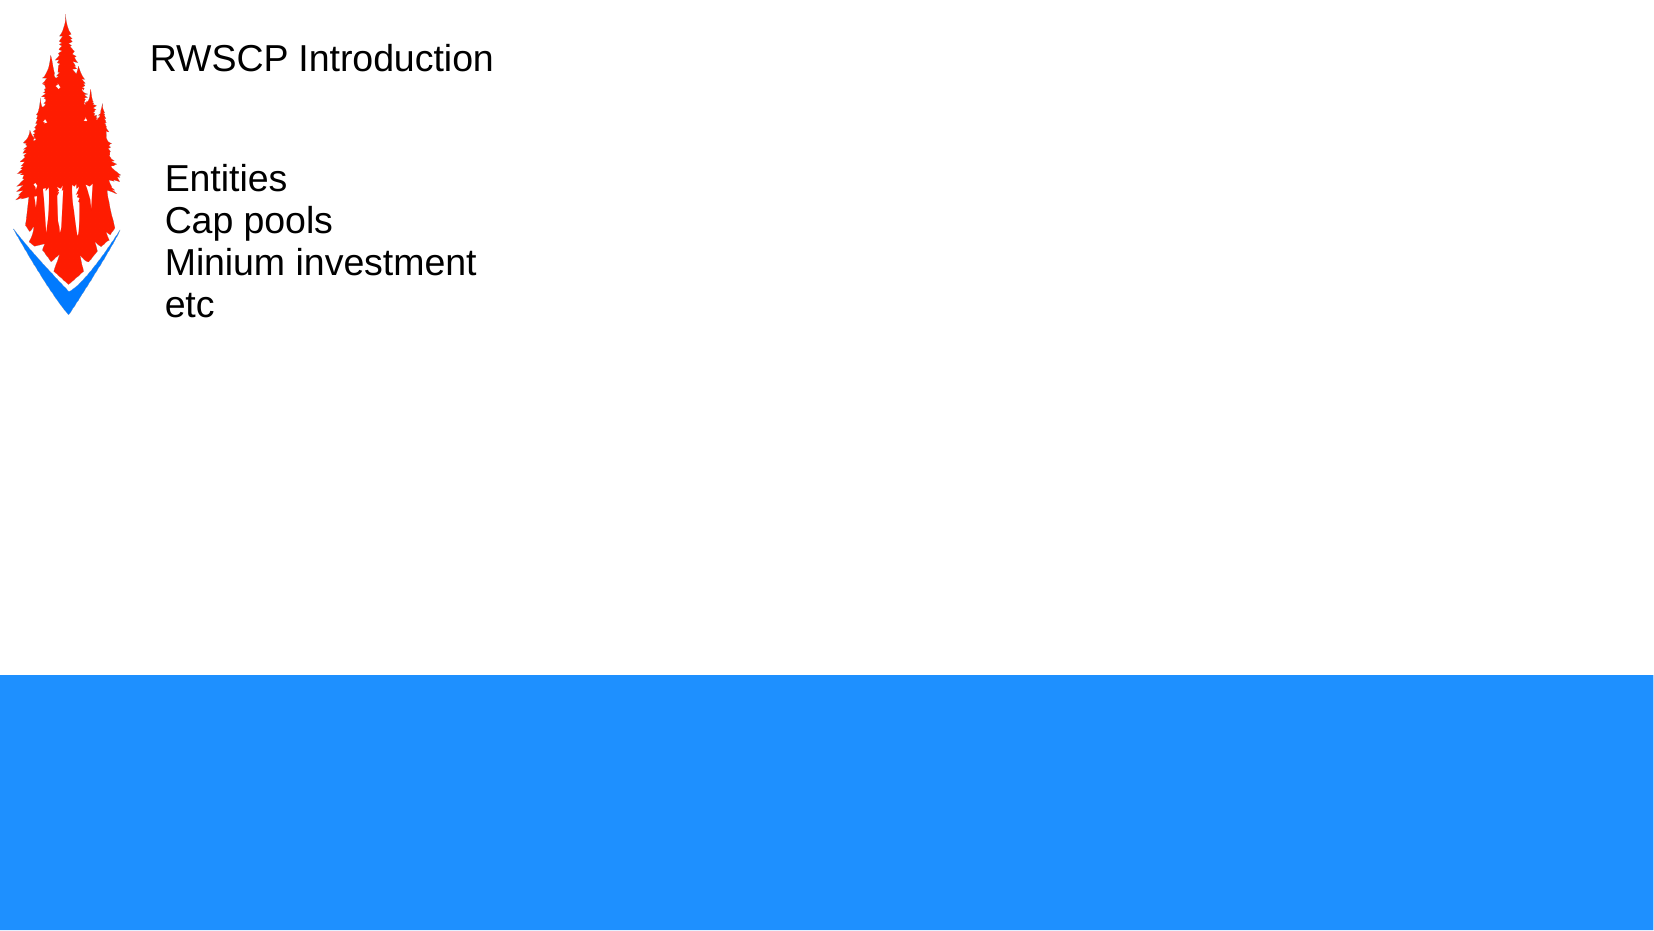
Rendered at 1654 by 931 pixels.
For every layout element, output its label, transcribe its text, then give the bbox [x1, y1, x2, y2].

text_box RWSCP Introduction [135, 30, 1201, 136]
text_box [0, 675, 1654, 931]
text_box Entities Cap pools Minium investment etc [150, 150, 1501, 616]
picture [13, 14, 121, 316]
